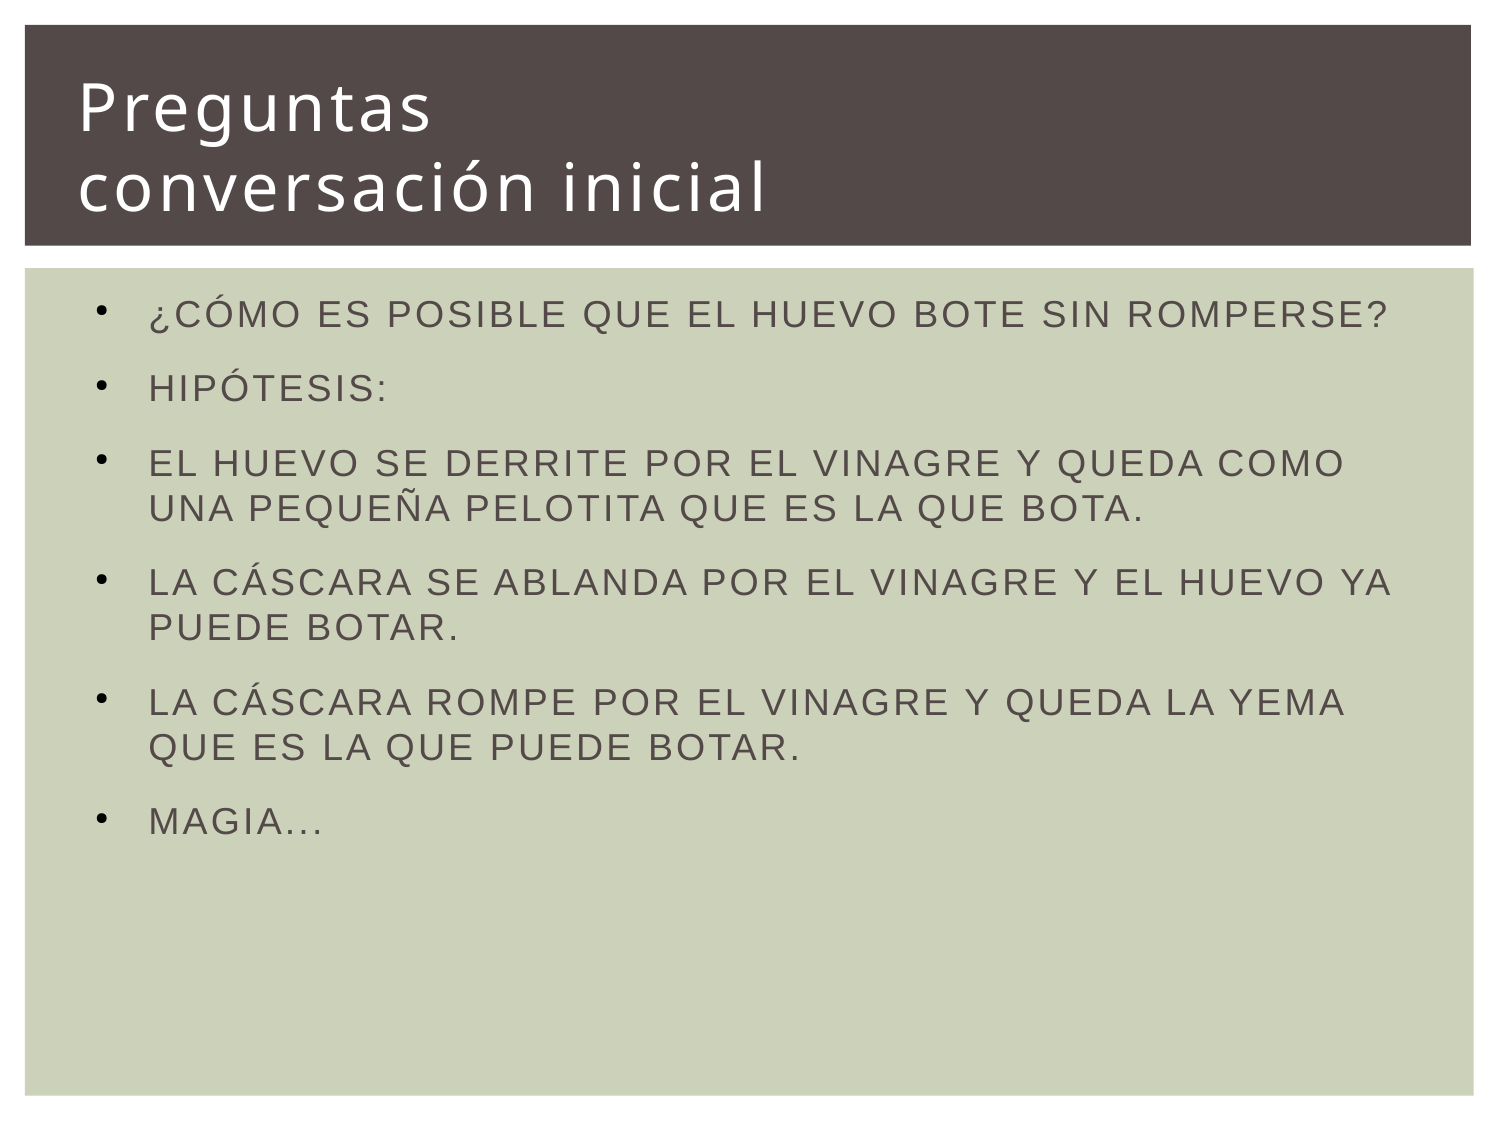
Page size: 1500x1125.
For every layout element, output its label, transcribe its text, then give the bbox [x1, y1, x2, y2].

title Preguntas conversación inicial [62, 58, 1438, 232]
list ¿CÓMO ES POSIBLE QUE EL HUEVO BOTE SIN ROMPERSE? HIPÓTESIS: EL HUEVO SE DERRITE POR EL VINAGRE Y QUEDA COMO UNA PEQUEÑA PELOTITA QUE ES LA QUE BOTA. LA CÁSCARA SE ABLANDA POR EL VINAGRE Y EL HUEVO YA PUEDE BOTAR. LA CÁSCARA ROMPE POR EL VINAGRE Y QUEDA LA YEMA QUE ES LA QUE PUEDE BOTAR. MAGIA... [62, 282, 1442, 1005]
